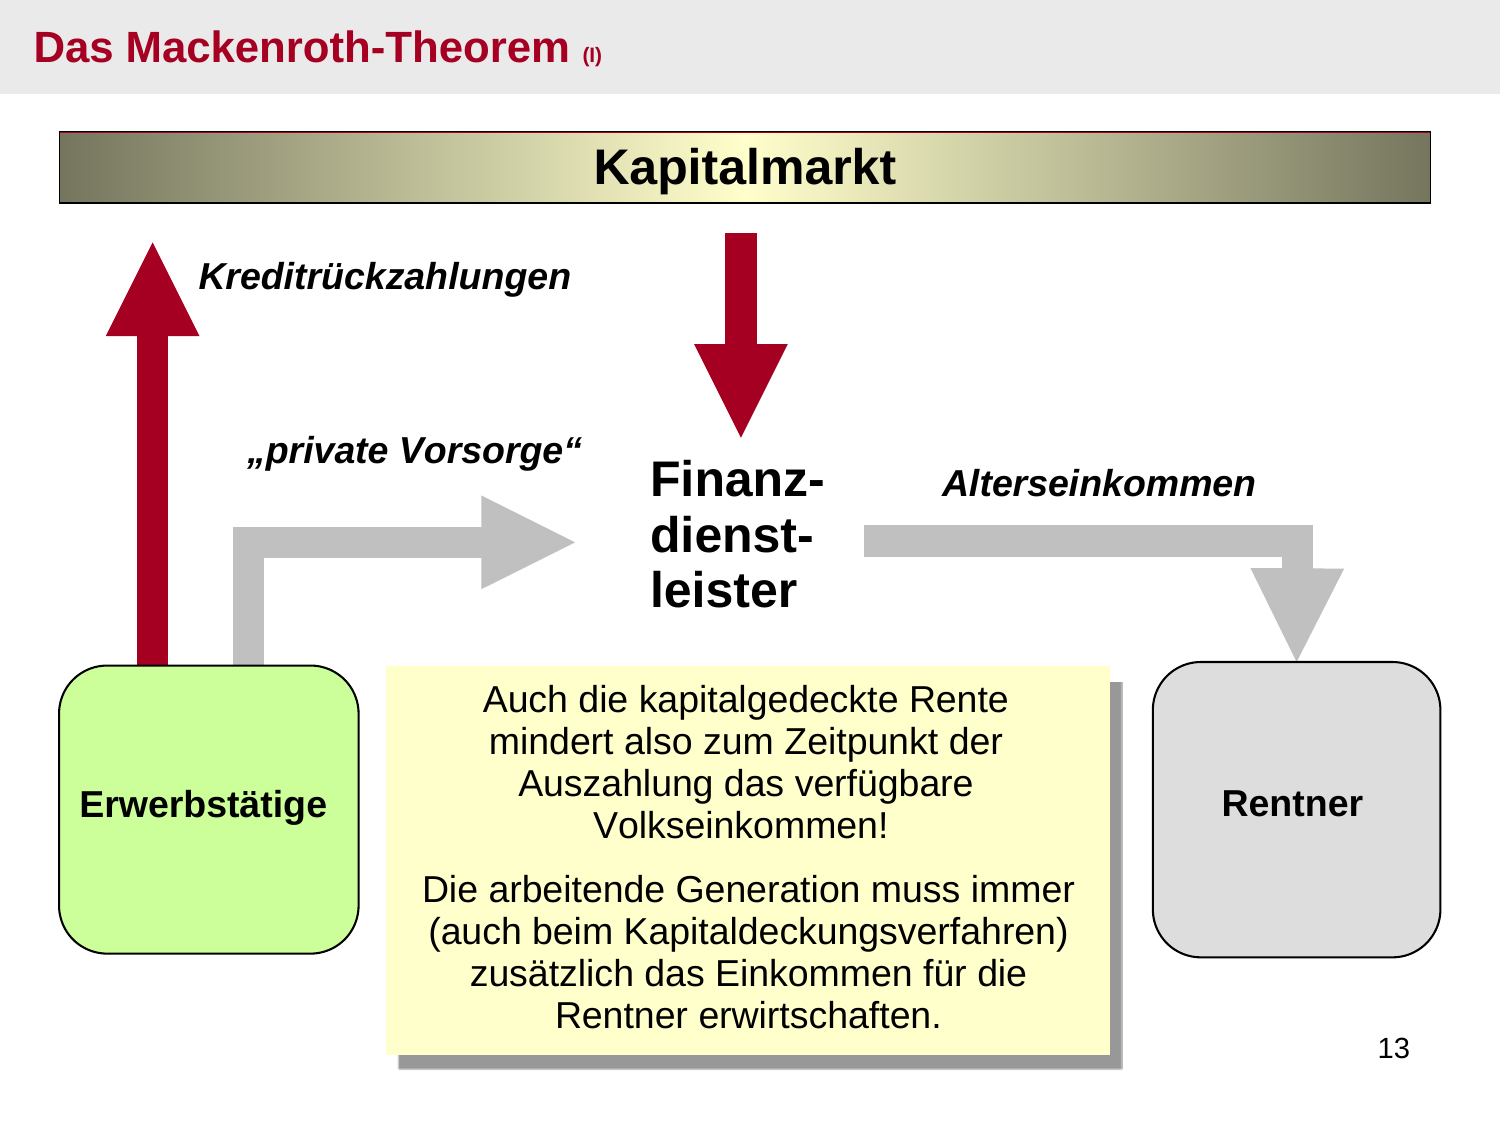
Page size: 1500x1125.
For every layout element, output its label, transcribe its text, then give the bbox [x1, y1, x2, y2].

text_box Kapitalmarkt [59, 131, 1431, 203]
text_box „private Vorsorge“ [232, 421, 617, 480]
text_box Alterseinkommen [927, 454, 1300, 512]
text_box Rentner [1160, 761, 1430, 833]
text_box [386, 666, 1110, 1055]
text_box Die arbeitende Generation muss immer (auch beim Kapitaldeckungsverfahren) zusätzlich das Einkommen für die Rentner erwirtschaften. [395, 860, 1102, 1044]
text_box Das Mackenroth-Theorem (I) [18, 15, 1430, 80]
text_box Auch die kapitalgedeckte Rente mindert also zum Zeitpunkt der Auszahlung das verfügbare Volkseinkommen! [401, 671, 1091, 855]
text_box Finanz- dienst- leister [635, 443, 864, 627]
text_box Erwerbstätige [64, 776, 372, 834]
text_box [0, 0, 1500, 94]
text_box [59, 665, 359, 954]
text_box Kreditrückzahlungen [183, 248, 592, 306]
text_box [1152, 662, 1441, 958]
